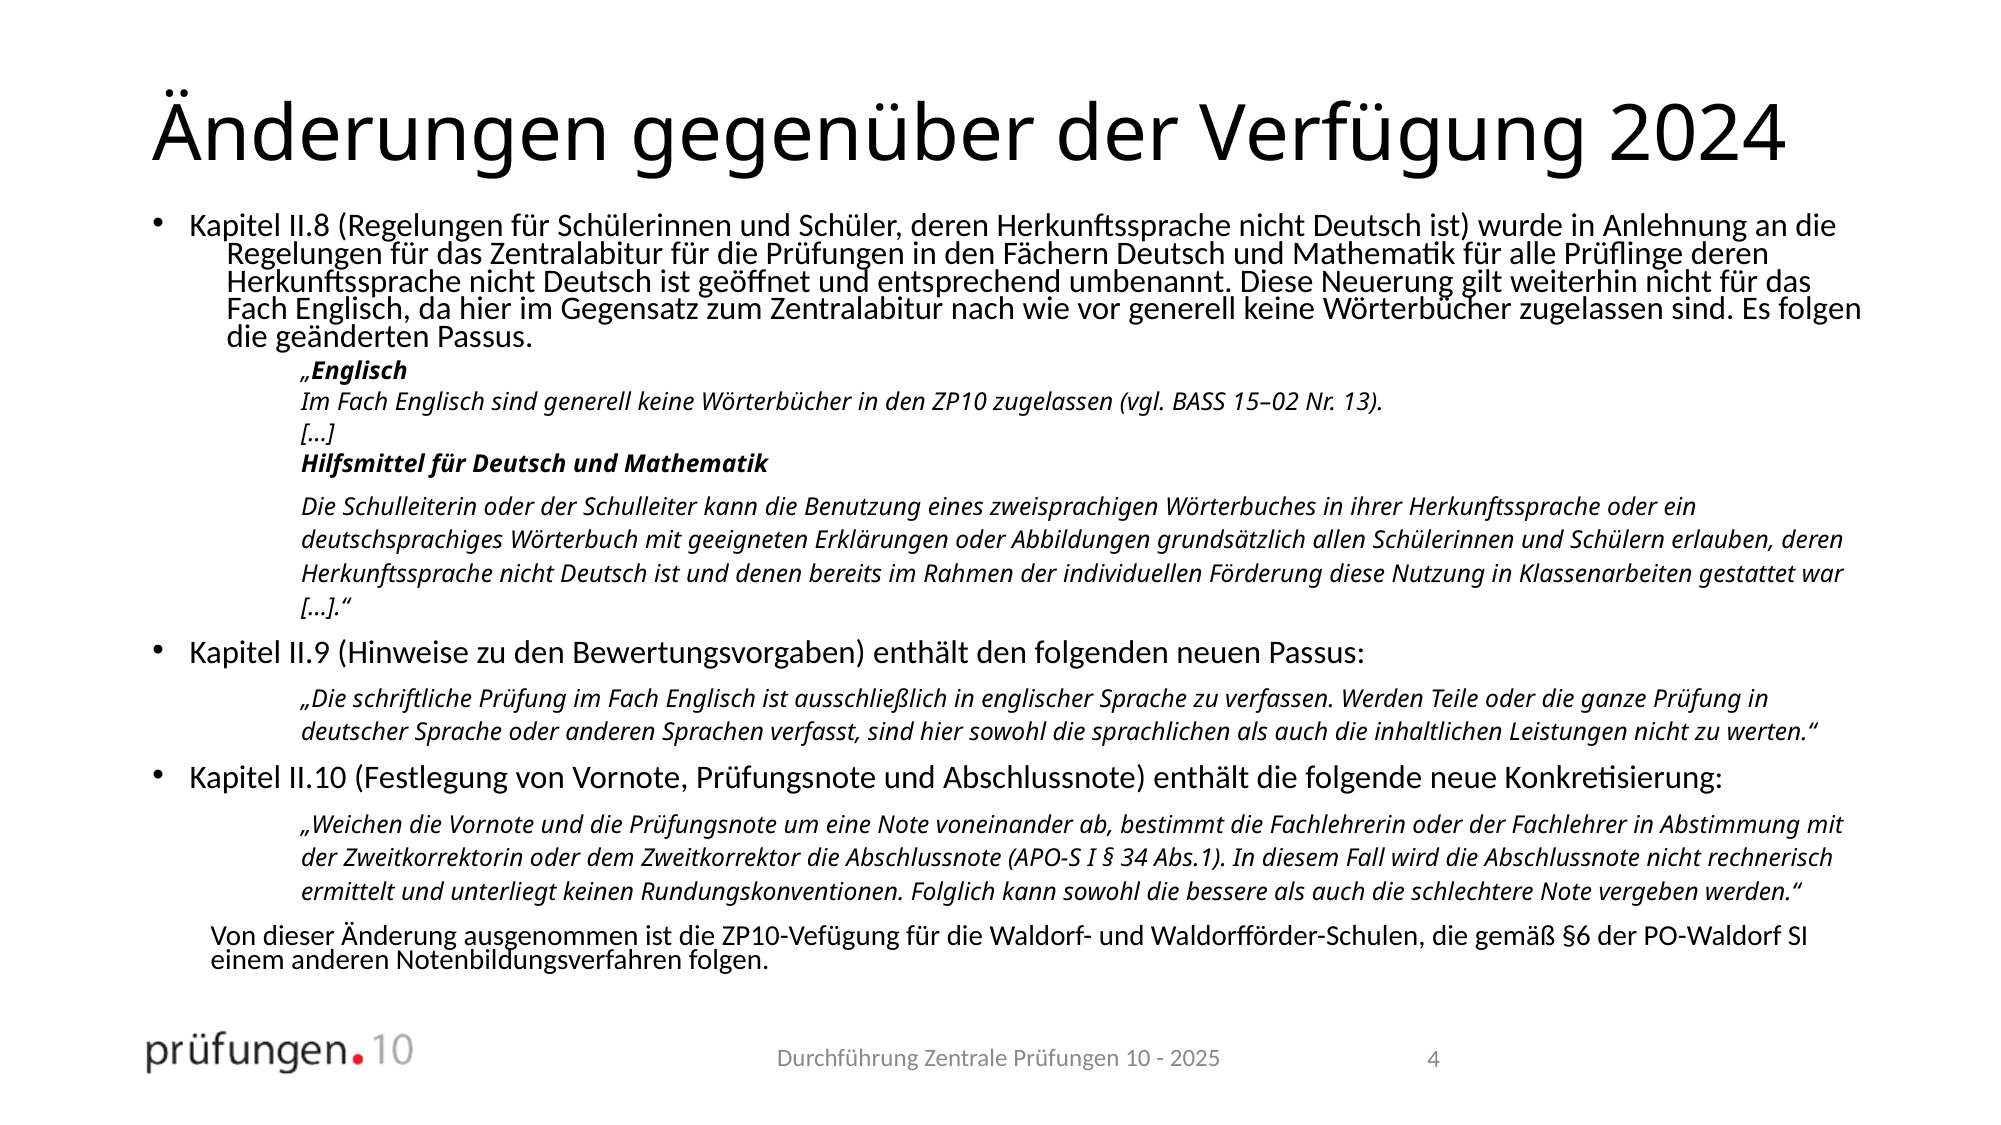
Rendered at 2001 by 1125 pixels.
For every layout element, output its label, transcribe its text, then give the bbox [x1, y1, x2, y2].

list Kapitel II.8 (Regelungen für Schülerinnen und Schüler, deren Herkunftssprache nicht Deutsch ist) wurde in Anlehnung an die Regelungen für das Zentralabitur für die Prüfungen in den Fächern Deutsch und Mathematik für alle Prüflinge deren Herkunftssprache nicht Deutsch ist geöffnet und entsprechend umbenannt. Diese Neuerung gilt weiterhin nicht für das Fach Englisch, da hier im Gegensatz zum Zentralabitur nach wie vor generell keine Wörterbücher zugelassen sind. Es folgen die geänderten Passus. „Englisch Im Fach Englisch sind generell keine Wörterbücher in den ZP10 zugelassen (vgl. BASS 15–02 Nr. 13). […] Hilfsmittel für Deutsch und Mathematik Die Schulleiterin oder der Schulleiter kann die Benutzung eines zweisprachigen Wörterbuches in ihrer Herkunftssprache oder ein deutschsprachiges Wörterbuch mit geeigneten Erklärungen oder Abbildungen grundsätzlich allen Schülerinnen und Schülern erlauben, deren Herkunftssprache nicht Deutsch ist und denen bereits im Rahmen der individuellen Förderung diese Nutzung in Klassenarbeiten gestattet war […].“ Kapitel II.9 (Hinweise zu den Bewertungsvorgaben) enthält den folgenden neuen Passus: „Die schriftliche Prüfung im Fach Englisch ist ausschließlich in englischer Sprache zu verfassen. Werden Teile oder die ganze Prüfung in deutscher Sprache oder anderen Sprachen verfasst, sind hier sowohl die sprachlichen als auch die inhaltlichen Leistungen nicht zu werten.“ Kapitel II.10 (Festlegung von Vornote, Prüfungsnote und Abschlussnote) enthält die folgende neue Konkretisierung: „Weichen die Vornote und die Prüfungsnote um eine Note voneinander ab, bestimmt die Fachlehrerin oder der Fachlehrer in Abstimmung mit der Zweitkorrektorin oder dem Zweitkorrektor die Abschlussnote (APO-S I § 34 Abs.1). In diesem Fall wird die Abschlussnote nicht rechnerisch ermittelt und unterliegt keinen Rundungskonventionen. Folglich kann sowohl die bessere als auch die schlechtere Note vergeben werden.“ Von dieser Änderung ausgenommen ist die ZP10-Vefügung für die Waldorf- und Waldorfförder-Schulen, die gemäß §6 der PO-Waldorf SI einem anderen Notenbildungsverfahren folgen. [137, 207, 1882, 1014]
text_box <Foliennummer> [1412, 1027, 1863, 1088]
title Änderungen gegenüber der Verfügung 2024 [137, 77, 1863, 193]
picture [137, 1023, 423, 1080]
